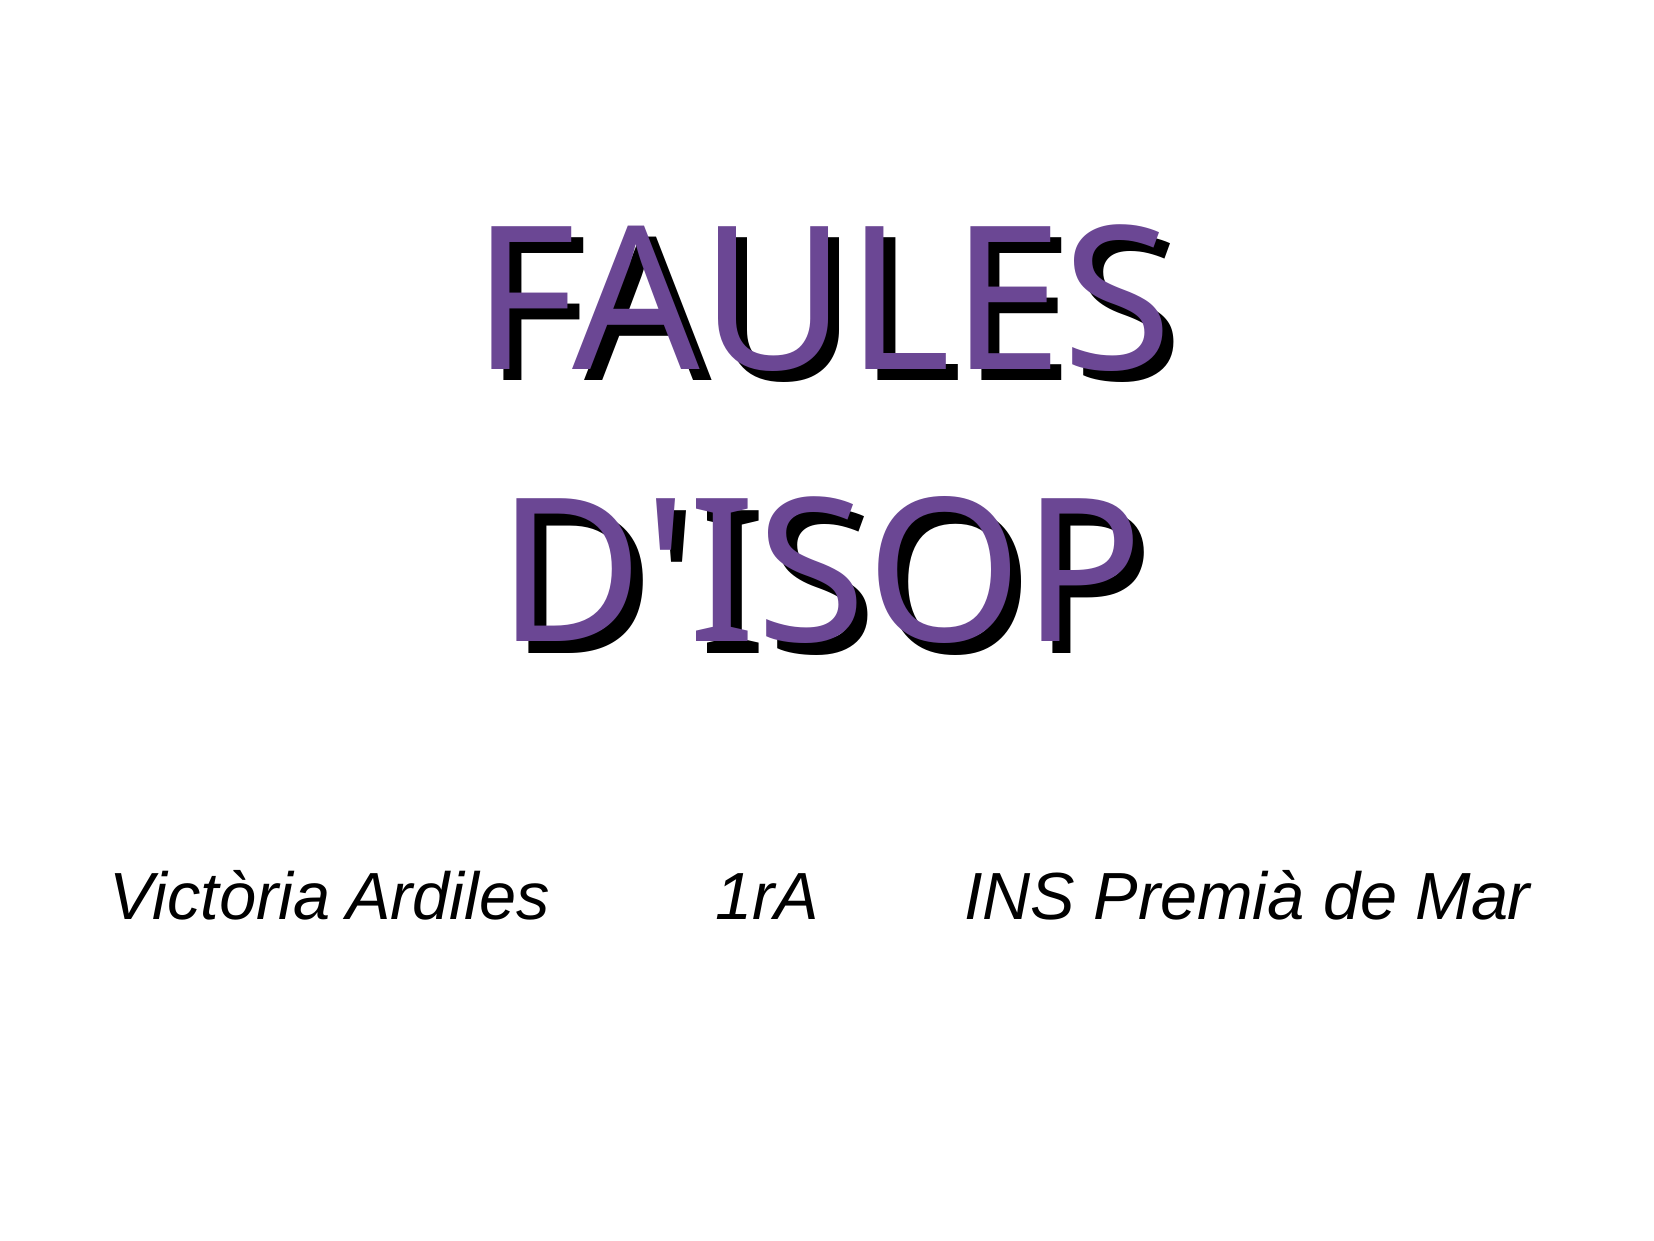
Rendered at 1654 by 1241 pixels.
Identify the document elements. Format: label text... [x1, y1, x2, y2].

title FAULES D'ISOP [76, 59, 1565, 679]
subtitle Victòria Ardiles 1rA INS Premià de Mar [76, 679, 1565, 1114]
